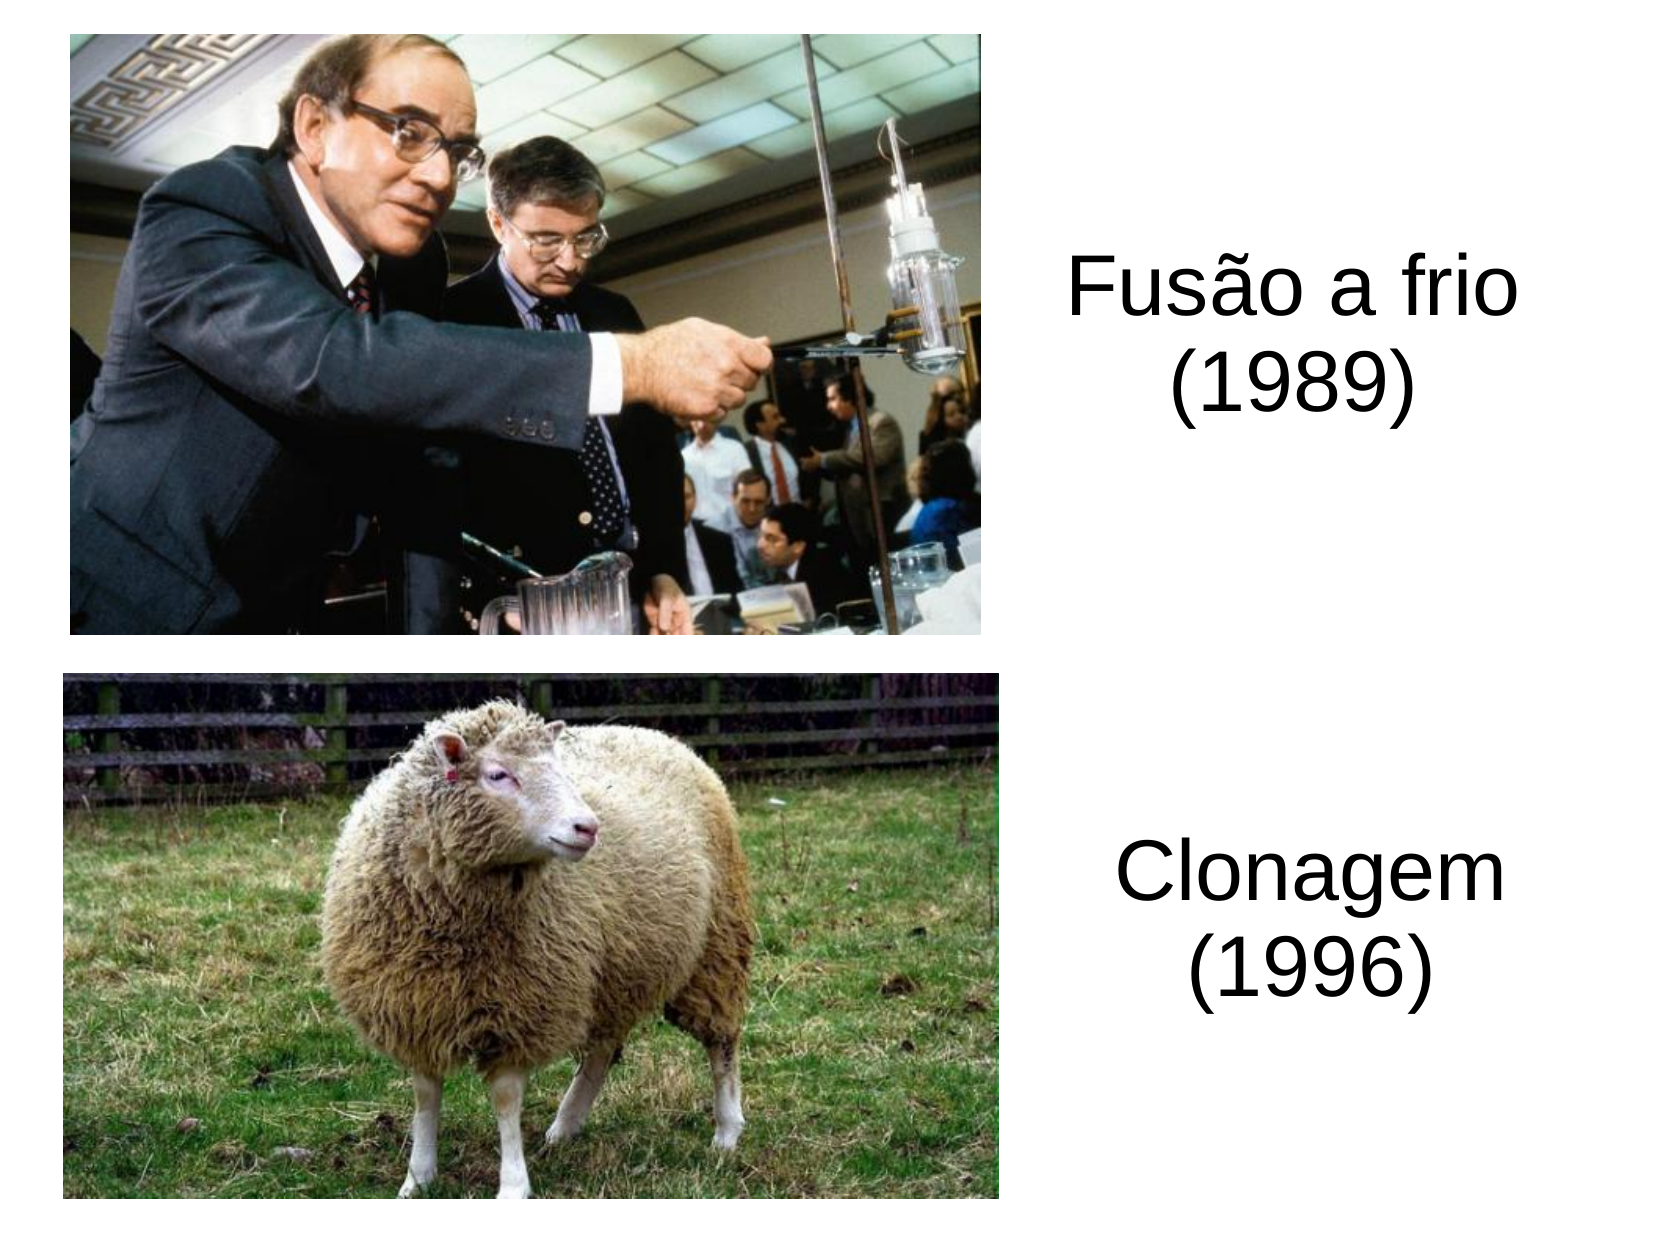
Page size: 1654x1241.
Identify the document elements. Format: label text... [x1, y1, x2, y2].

title Fusão a frio (1989) [968, 223, 1619, 444]
picture [70, 34, 981, 635]
title Clonagem (1996) [986, 808, 1636, 1029]
picture [63, 673, 999, 1199]
